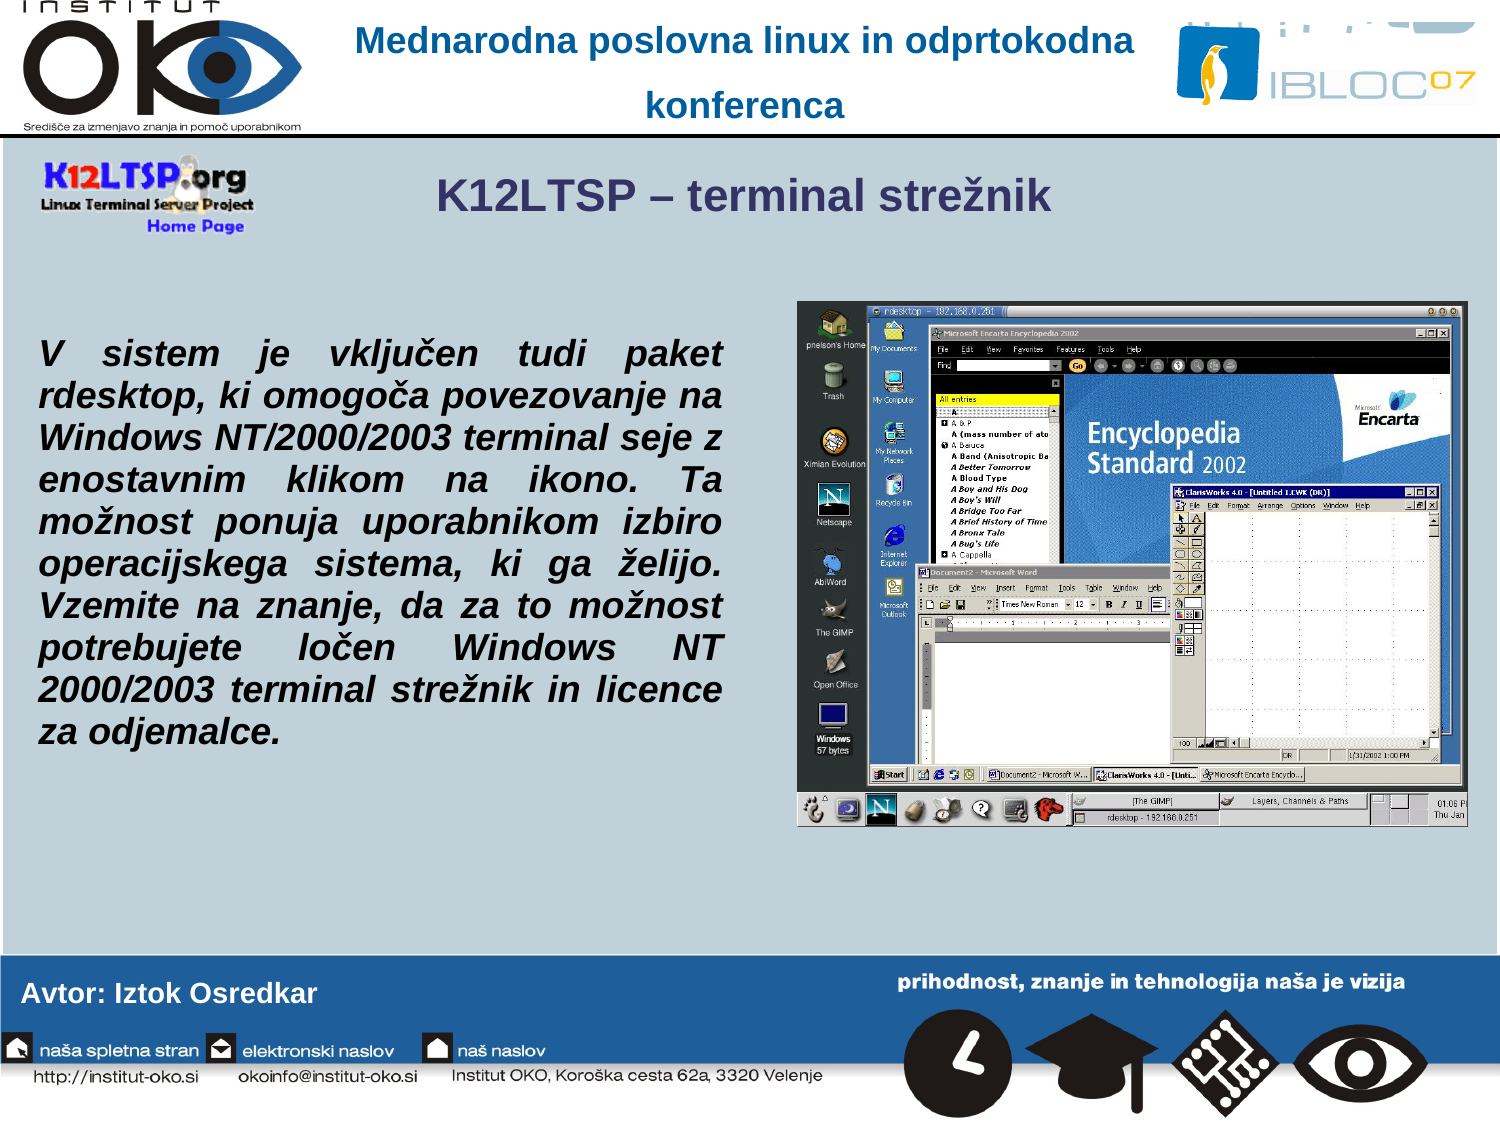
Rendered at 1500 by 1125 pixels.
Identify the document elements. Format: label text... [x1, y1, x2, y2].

text_box Mednarodna poslovna linux in odprtokodna konferenca [324, 11, 1176, 134]
title K12LTSP – terminal strežnik [389, 136, 1099, 255]
picture [797, 301, 1468, 827]
chart [0, 138, 1500, 955]
picture [1175, 22, 1477, 111]
list V sistem je vključen tudi paket rdesktop, ki omogoča povezovanje na Windows NT/2000/2003 terminal seje z enostavnim klikom na ikono. Ta možnost ponuja uporabnikom izbiro operacijskega sistema, ki ga želijo. Vzemite na znanje, da za to možnost potrebujete ločen Windows NT 2000/2003 terminal strežnik in licence za odjemalce. [23, 324, 739, 771]
text_box Avtor: Iztok Osredkar [5, 968, 431, 1018]
picture [23, 0, 302, 132]
picture [0, 955, 1500, 1118]
picture [29, 153, 263, 240]
